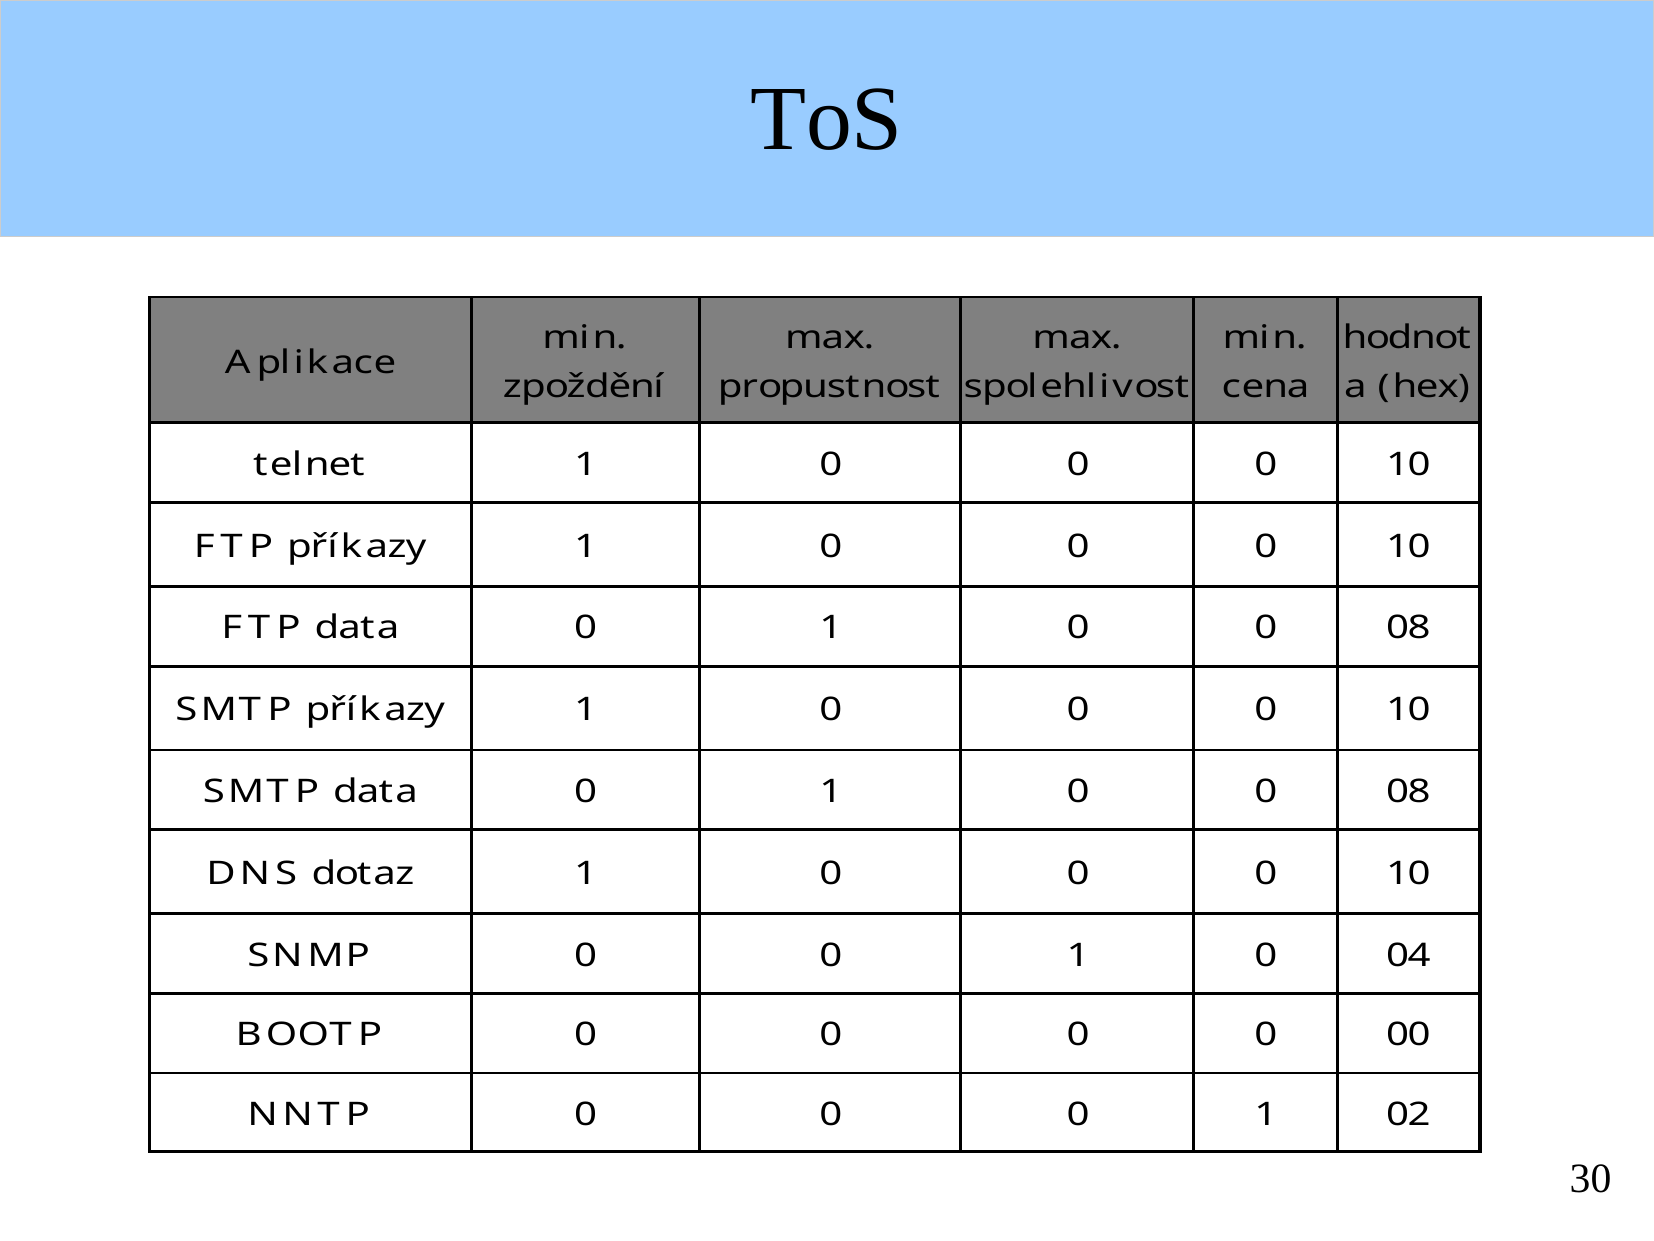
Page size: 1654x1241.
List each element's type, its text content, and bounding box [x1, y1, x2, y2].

title ToS [0, 0, 1654, 237]
chart [147, 295, 1625, 1211]
